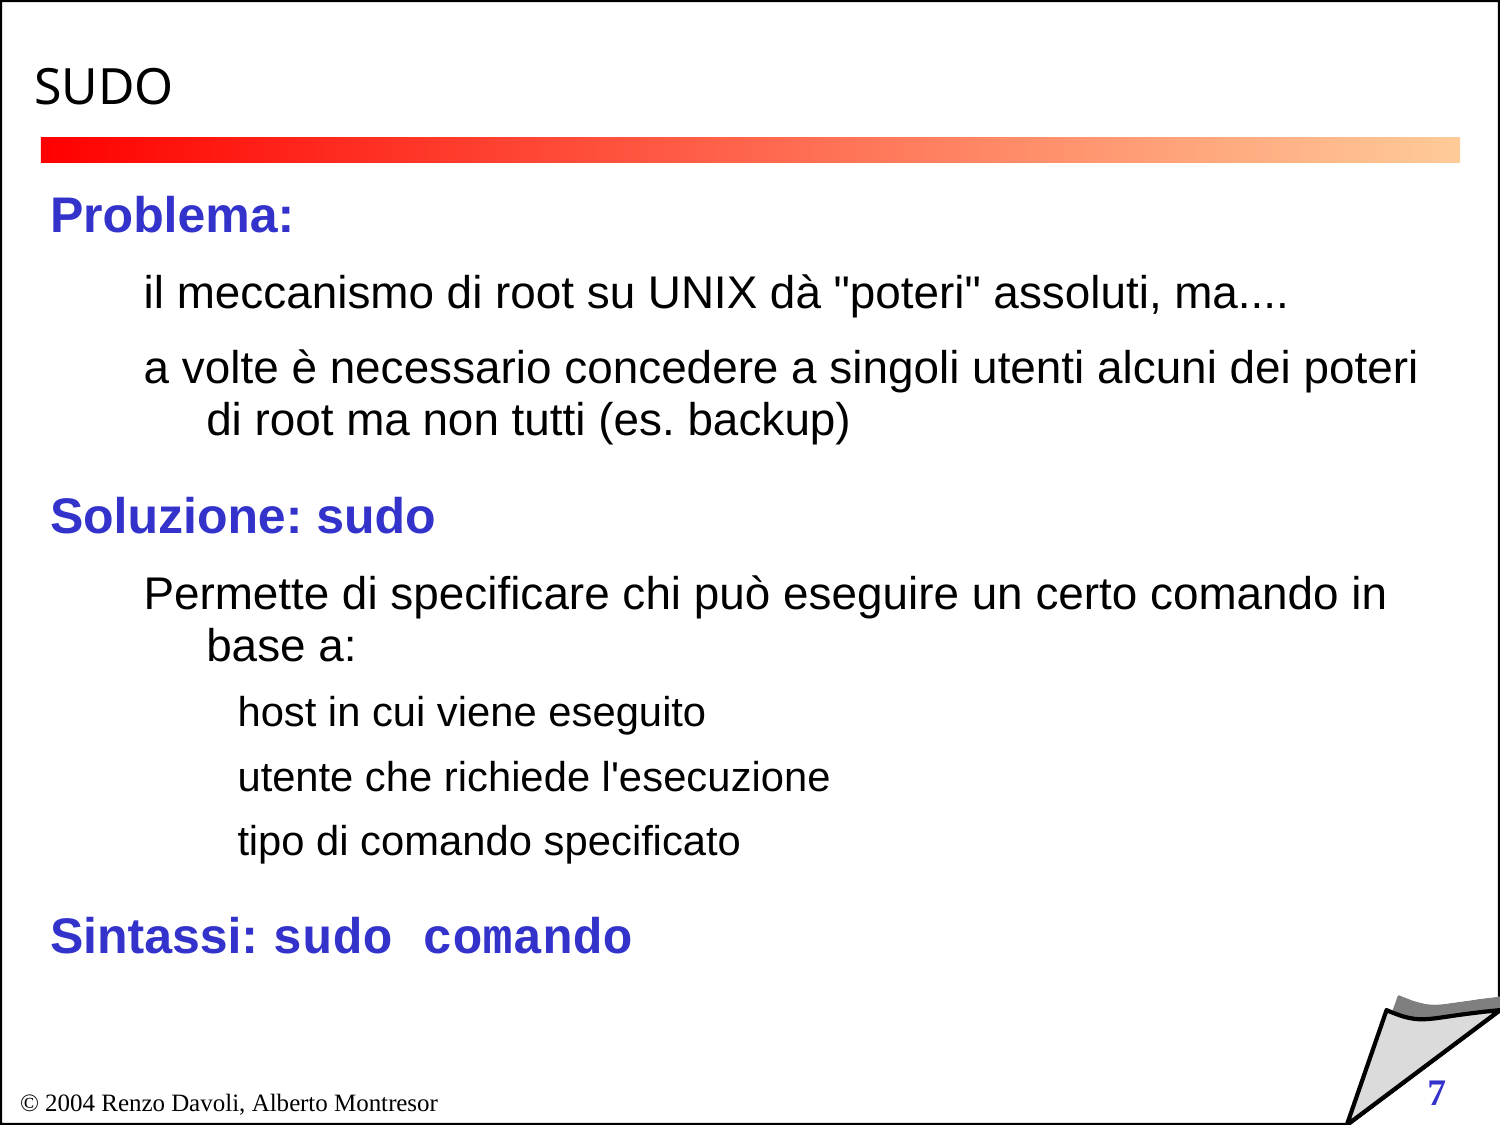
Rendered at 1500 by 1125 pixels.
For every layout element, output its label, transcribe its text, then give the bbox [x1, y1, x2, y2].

list Problema: il meccanismo di root su UNIX dà "poteri" assoluti, ma.... a volte è necessario concedere a singoli utenti alcuni dei poteri di root ma non tutti (es. backup) Soluzione: sudo Permette di specificare chi può eseguire un certo comando in base a: host in cui viene eseguito utente che richiede l'esecuzione tipo di comando specificato Sintassi: sudo comando [50, 187, 1450, 969]
title SUDO [34, 44, 1466, 131]
